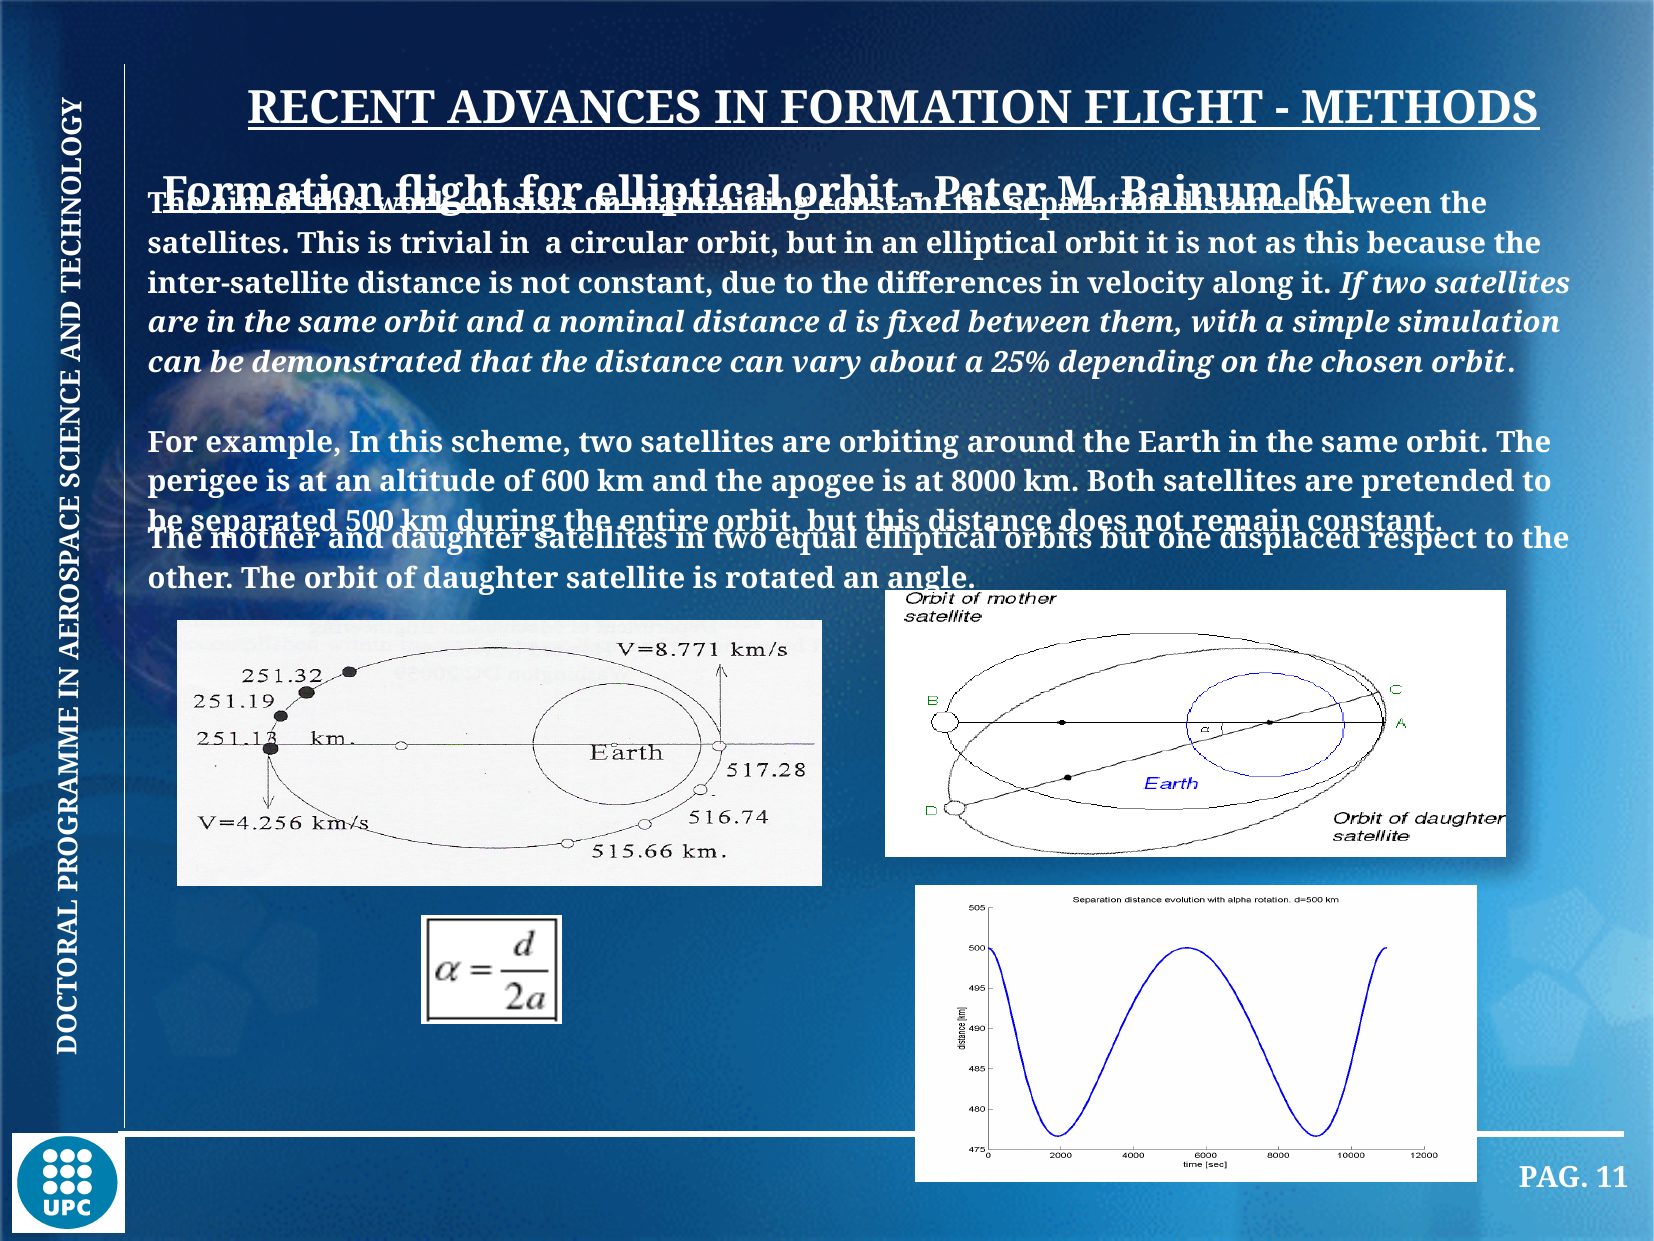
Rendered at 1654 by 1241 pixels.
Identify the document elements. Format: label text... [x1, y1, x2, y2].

text_box The mother and daughter satellites in two equal elliptical orbits but one displaced respect to the other. The orbit of daughter satellite is rotated an angle. [147, 531, 1613, 669]
title PAG. 11 [1505, 1116, 1642, 1237]
title RECENT ADVANCES IN FORMATION FLIGHT - METHODS [177, 29, 1595, 150]
picture [0, 0, 1654, 1241]
title DOCTORAL PROGRAMME IN AEROSPACE SCIENCE AND TECHNOLOGY [8, 88, 124, 1064]
text_box The aim of this work consists on maintaining constant the separation distance between the satellites. This is trivial in a circular orbit, but in an elliptical orbit it is not as this because the inter-satellite distance is not constant, due to the differences in velocity along it. If two satellites are in the same orbit and a nominal distance d is fixed between them, with a simple simulation can be demonstrated that the distance can vary about a 25% depending on the chosen orbit. For example, In this scheme, two satellites are orbiting around the Earth in the same orbit. The perigee is at an altitude of 600 km and the apogee is at 8000 km. Both satellites are pretended to be separated 500 km during the entire orbit, but this distance does not remain constant. [147, 183, 1595, 531]
title Formation flight for elliptical orbit - Peter M. Bainum [6] [147, 115, 1536, 183]
